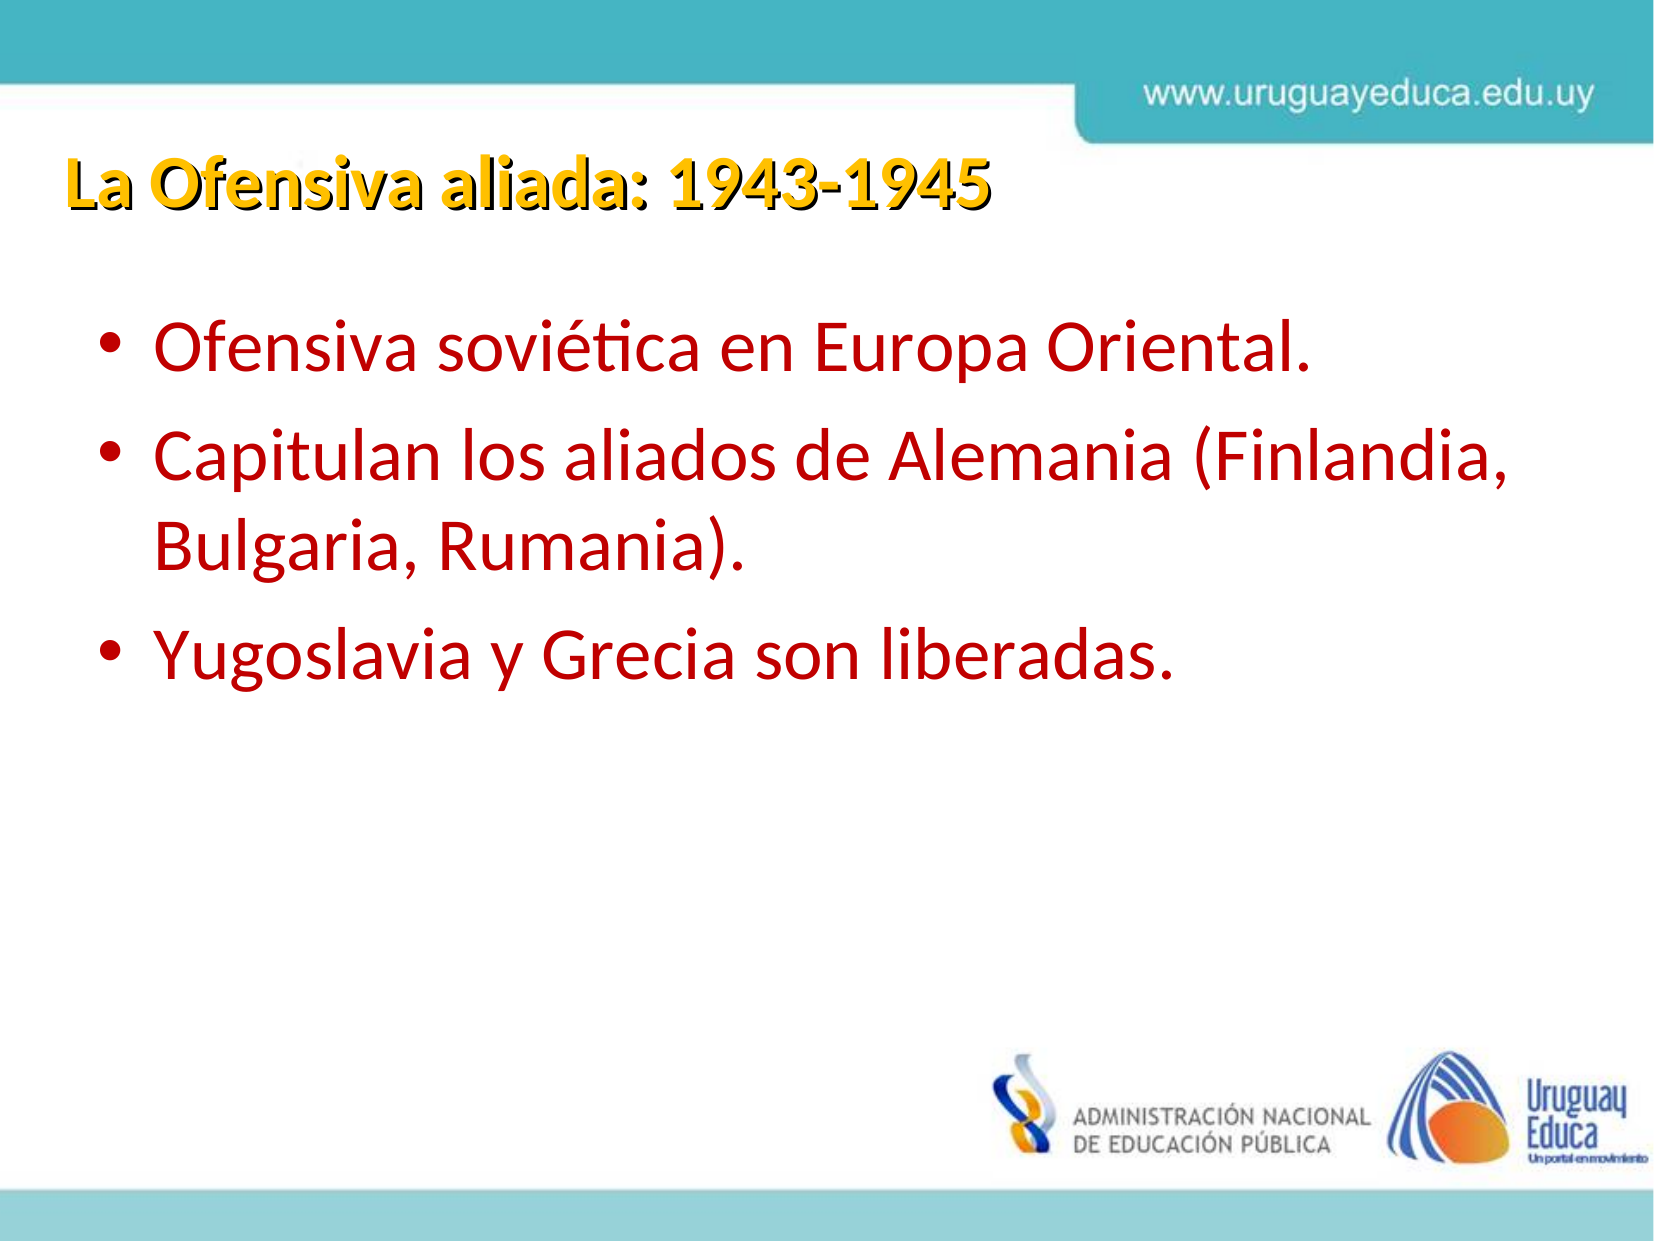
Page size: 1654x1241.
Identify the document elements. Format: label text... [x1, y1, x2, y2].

title La Ofensiva aliada: 1943-1945 [0, 88, 1063, 266]
picture [0, 0, 1654, 1241]
list Ofensiva soviética en Europa Oriental. Capitulan los aliados de Alemania (Finlandia, Bulgaria, Rumania). Yugoslavia y Grecia son liberadas. [82, 289, 1571, 1108]
